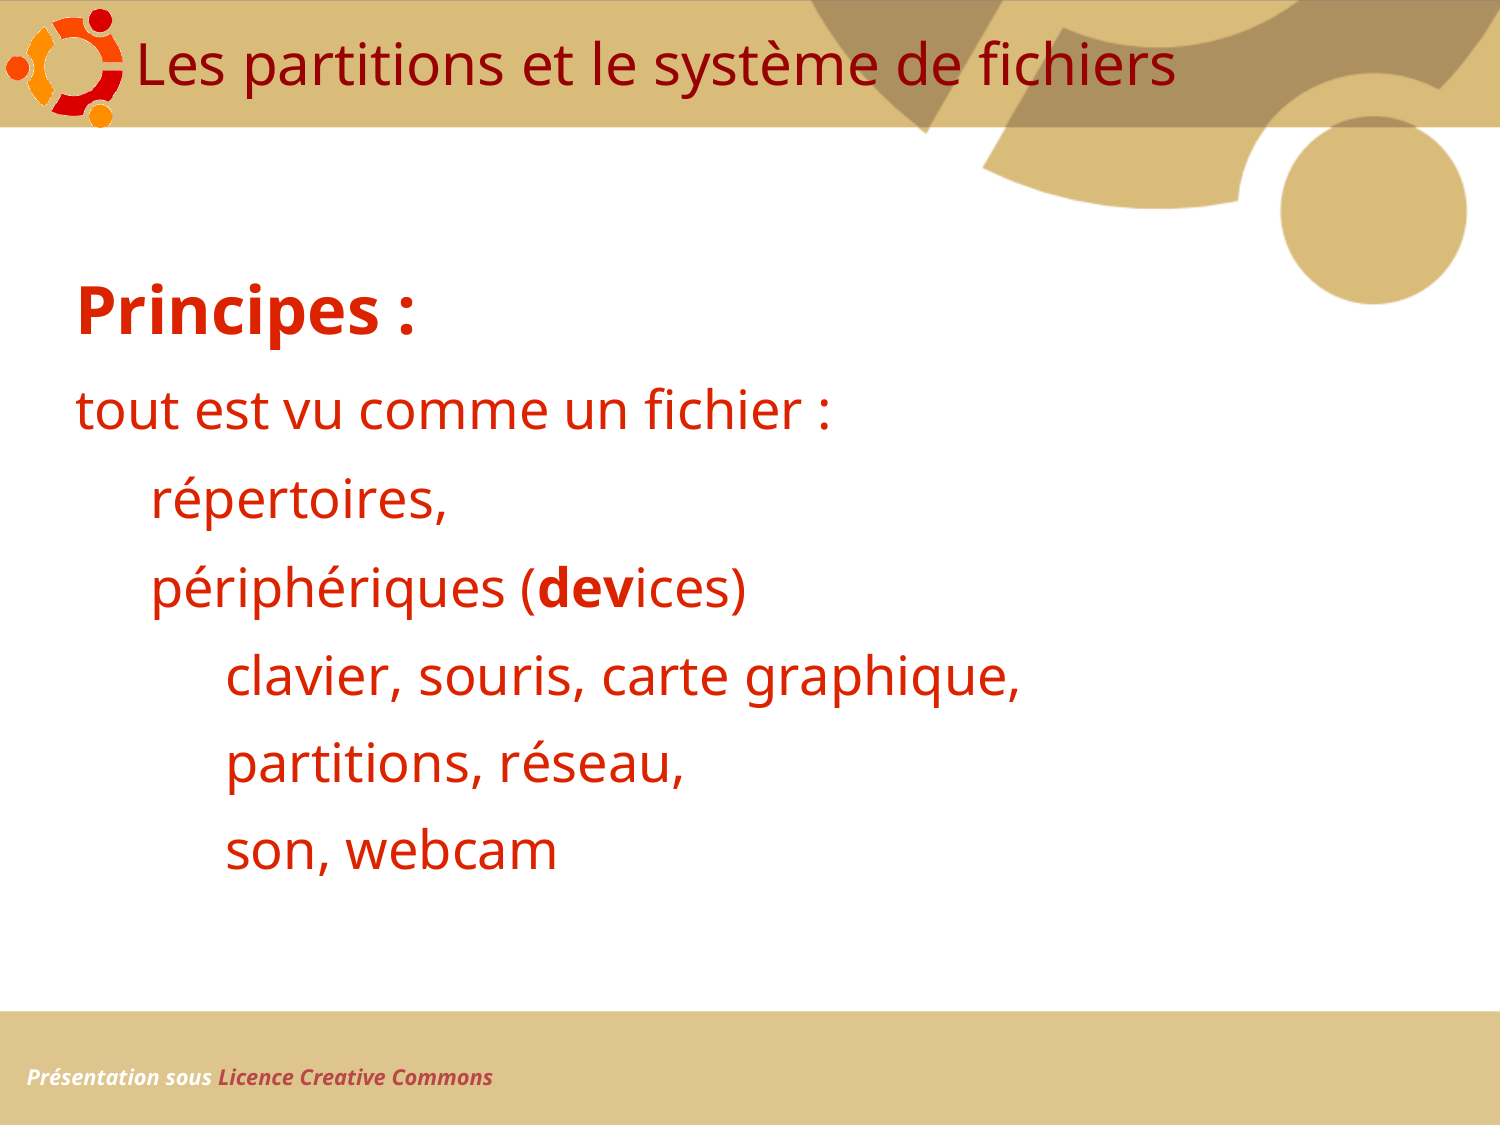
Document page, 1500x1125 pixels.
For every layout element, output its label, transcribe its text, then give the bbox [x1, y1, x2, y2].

title Les partitions et le système de fichiers [135, 0, 1417, 177]
picture [0, 0, 1500, 557]
list Principes : tout est vu comme un fichier : répertoires, périphériques (devices) clavier, souris, carte graphique, partitions, réseau, son, webcam [75, 262, 1425, 949]
